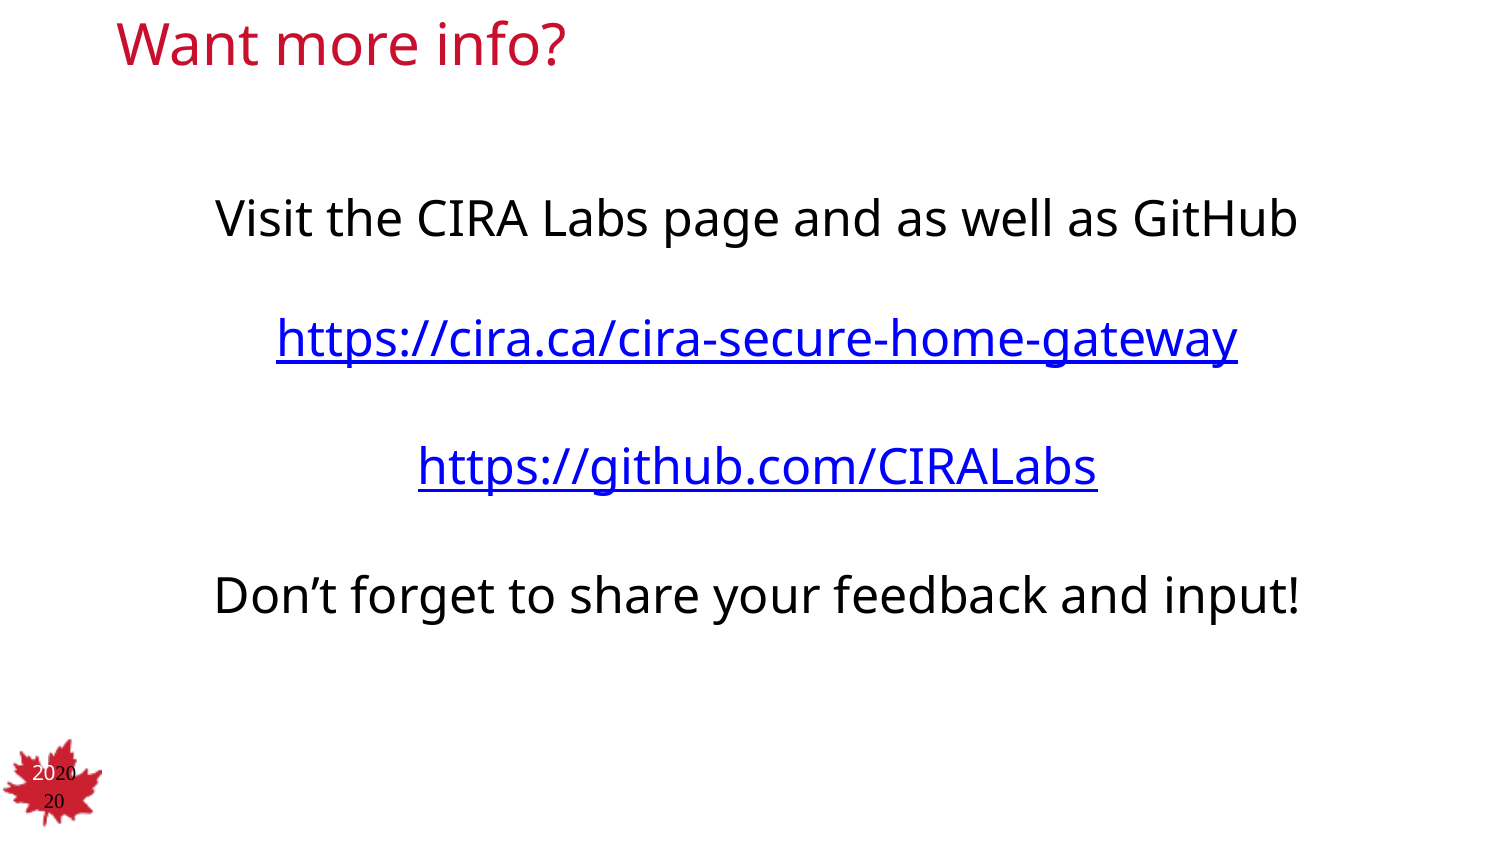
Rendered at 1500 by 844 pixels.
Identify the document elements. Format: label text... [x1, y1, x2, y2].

title Want more info? [101, 0, 1444, 167]
picture [3, 739, 102, 827]
slide_number <number><number><number> [9, 763, 100, 809]
text_box Visit the CIRA Labs page and as well as GitHub https://cira.ca/cira-secure-home-gateway https://github.com/CIRALabs Don’t forget to share your feedback and input! [124, 179, 1391, 751]
